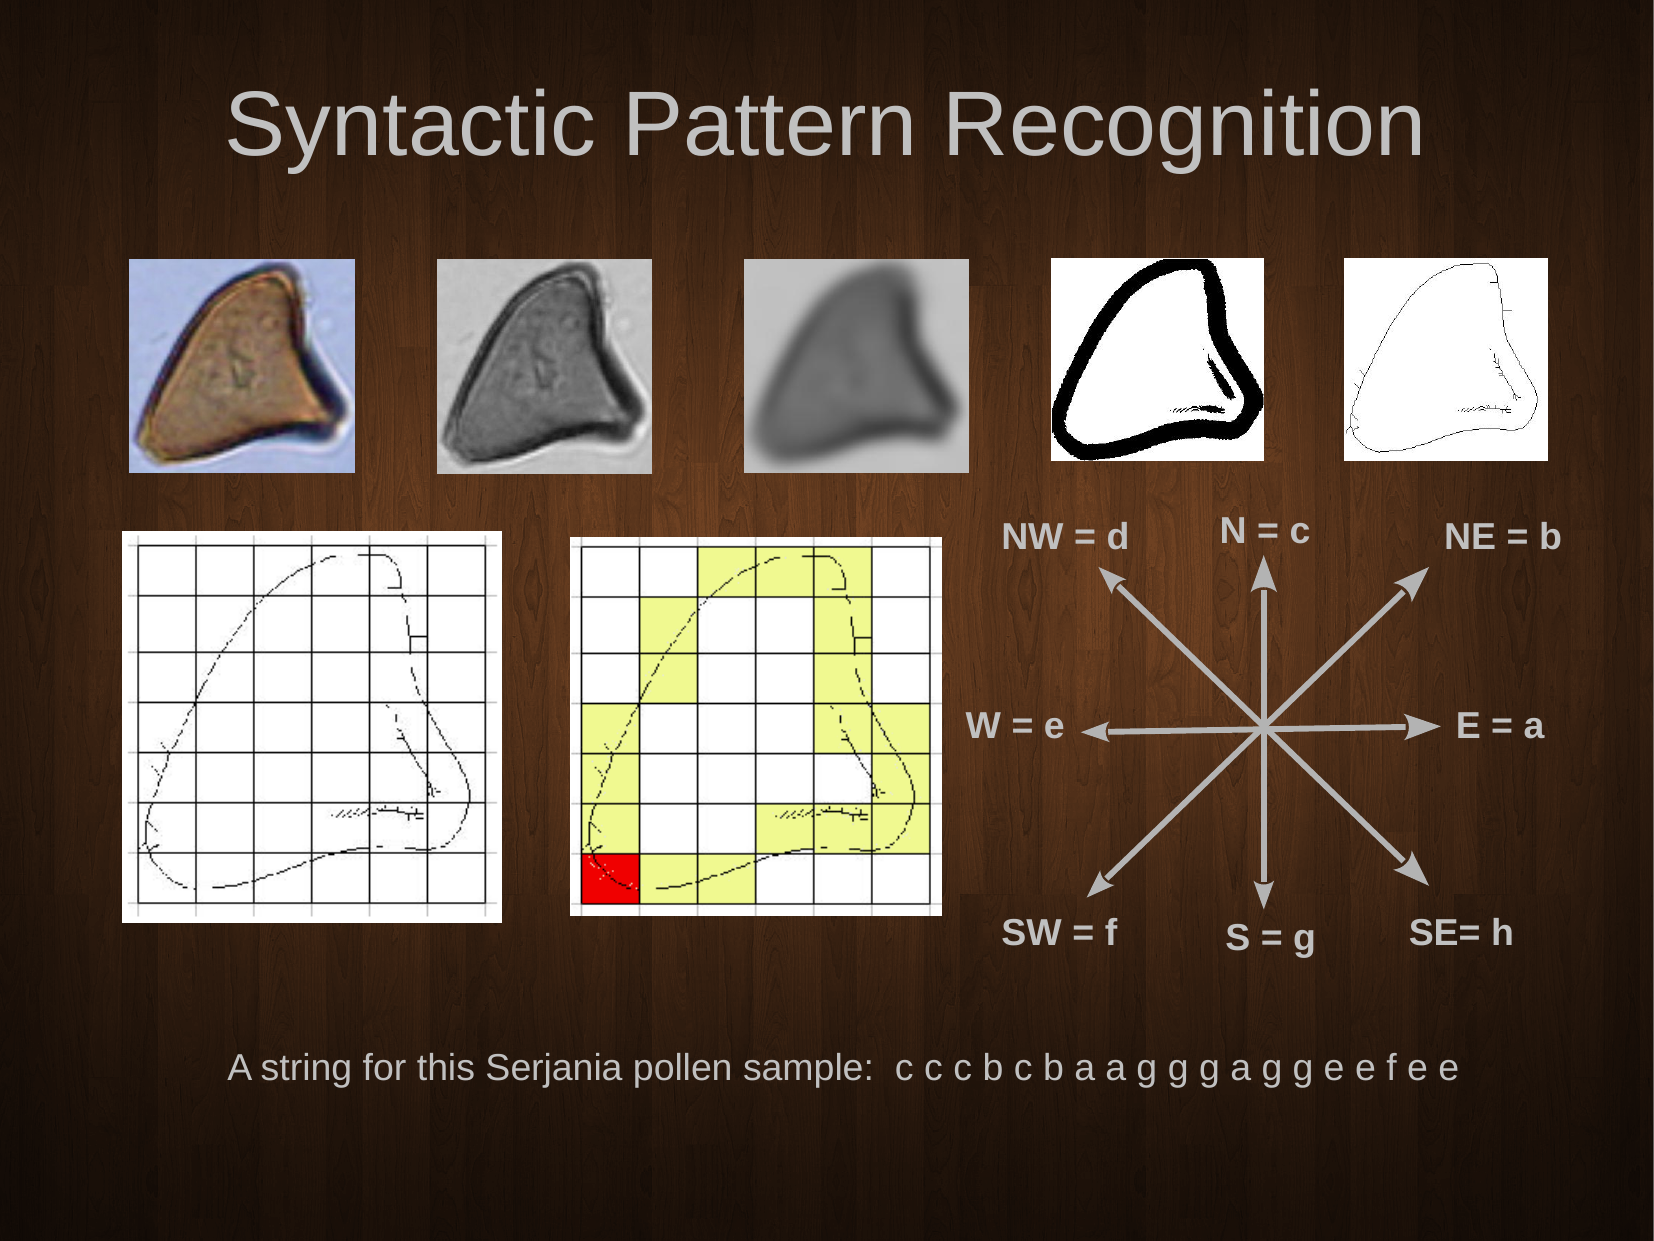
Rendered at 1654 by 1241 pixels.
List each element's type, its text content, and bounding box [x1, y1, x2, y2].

text_box N = c [1204, 501, 1326, 559]
text_box A string for this Serjania pollen sample: c c c b c b a a g g g a g g e e f e e [212, 1039, 1486, 1097]
text_box S = g [1210, 909, 1332, 967]
picture [0, 0, 1654, 1241]
title Syntactic Pattern Recognition [82, 19, 1571, 227]
text_box E = a [1441, 696, 1560, 754]
text_box SE= h [1394, 903, 1530, 961]
text_box W = e [950, 696, 1081, 754]
text_box NE = b [1429, 507, 1578, 565]
text_box SW = f [986, 903, 1133, 961]
text_box NW = d [986, 507, 1146, 565]
